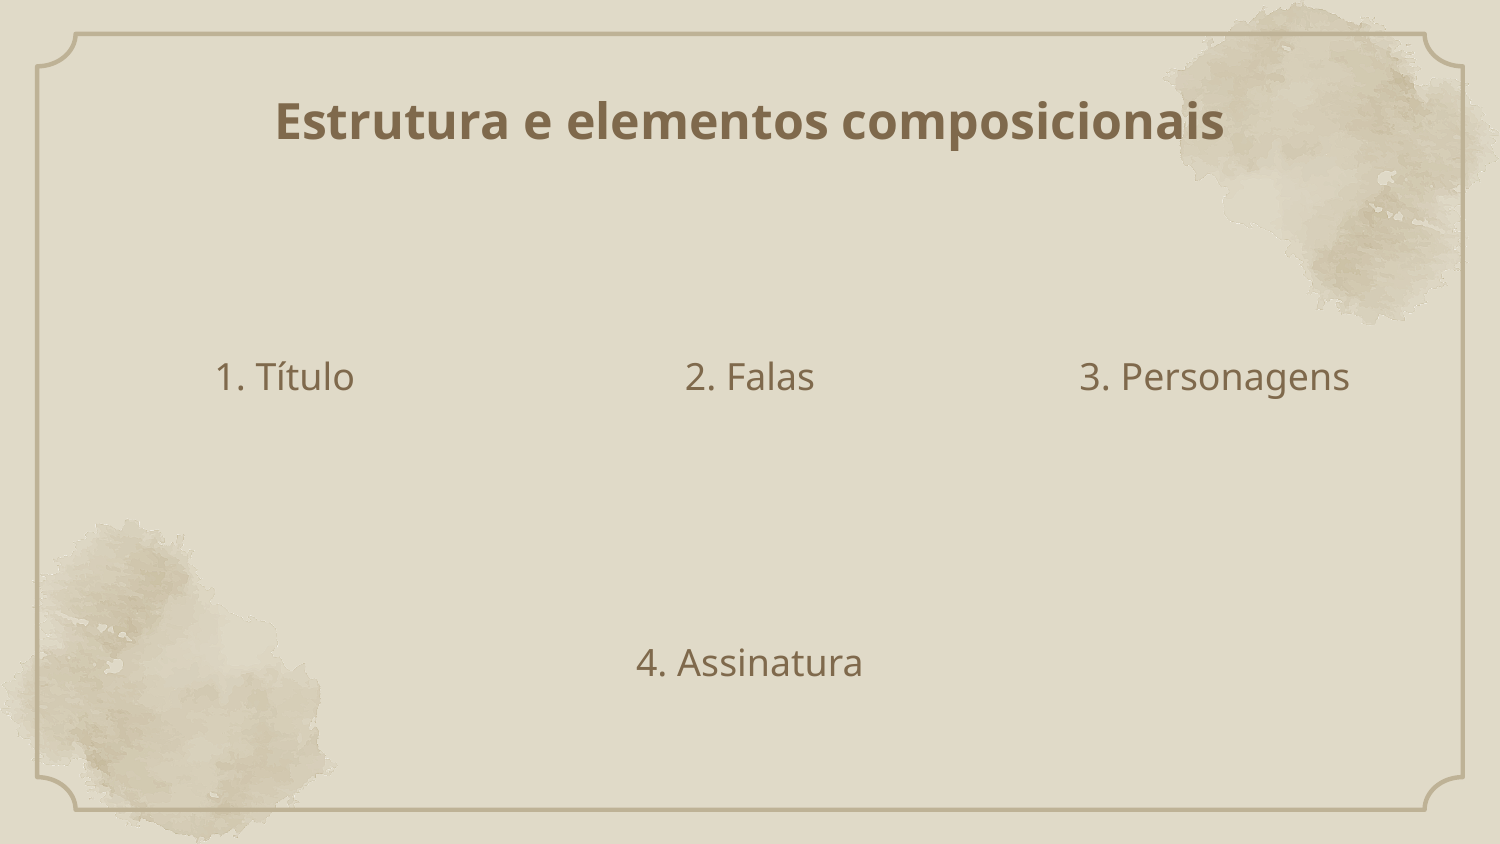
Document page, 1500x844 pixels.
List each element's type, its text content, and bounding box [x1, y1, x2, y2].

title Estrutura e elementos composicionais [117, 89, 1383, 150]
subtitle 4. Assinatura [555, 620, 945, 696]
subtitle 3. Personagens [1020, 334, 1411, 410]
subtitle 1. Título [89, 334, 480, 410]
subtitle 2. Falas [555, 334, 945, 410]
